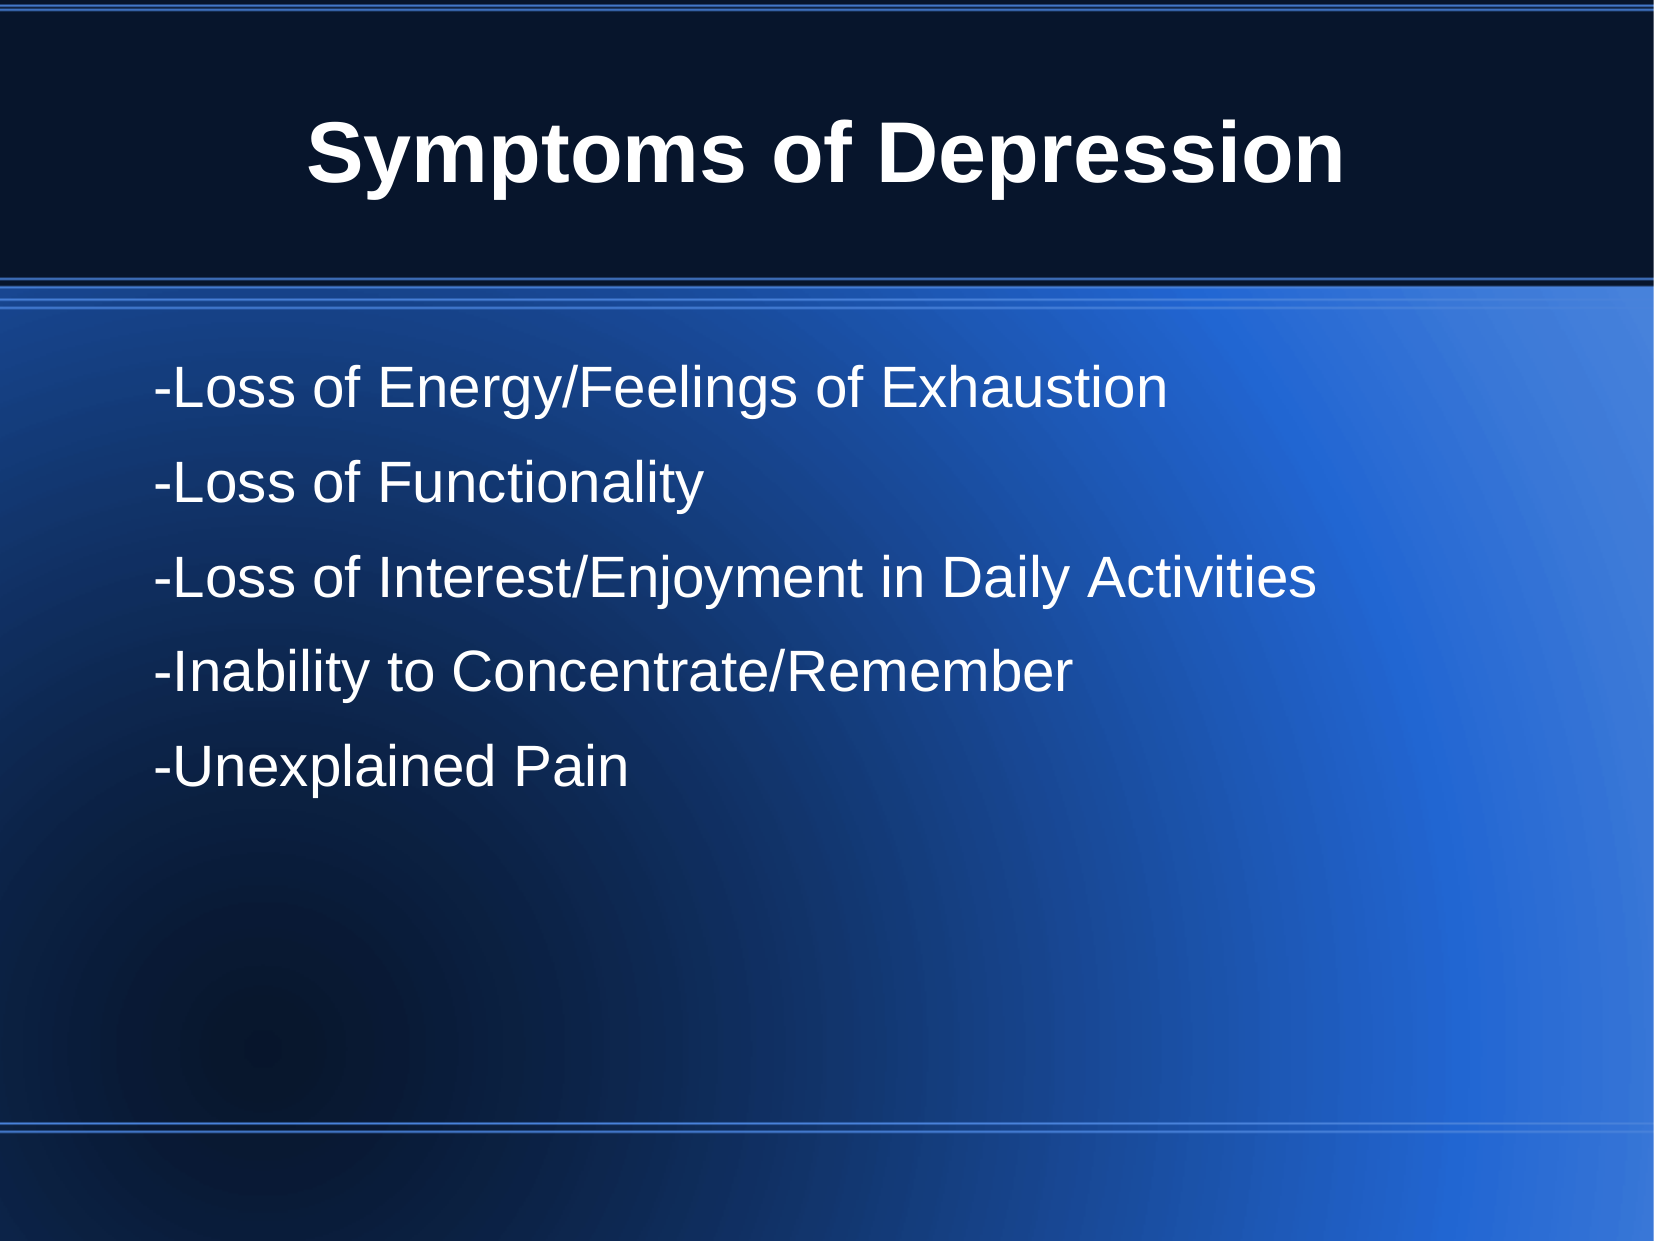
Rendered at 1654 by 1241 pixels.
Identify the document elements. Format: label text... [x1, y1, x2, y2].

list -Loss of Energy/Feelings of Exhaustion -Loss of Functionality -Loss of Interest/Enjoyment in Daily Activities -Inability to Concentrate/Remember -Unexplained Pain [82, 355, 1571, 1058]
title Symptoms of Depression [82, 49, 1571, 257]
picture [0, 0, 1654, 1241]
